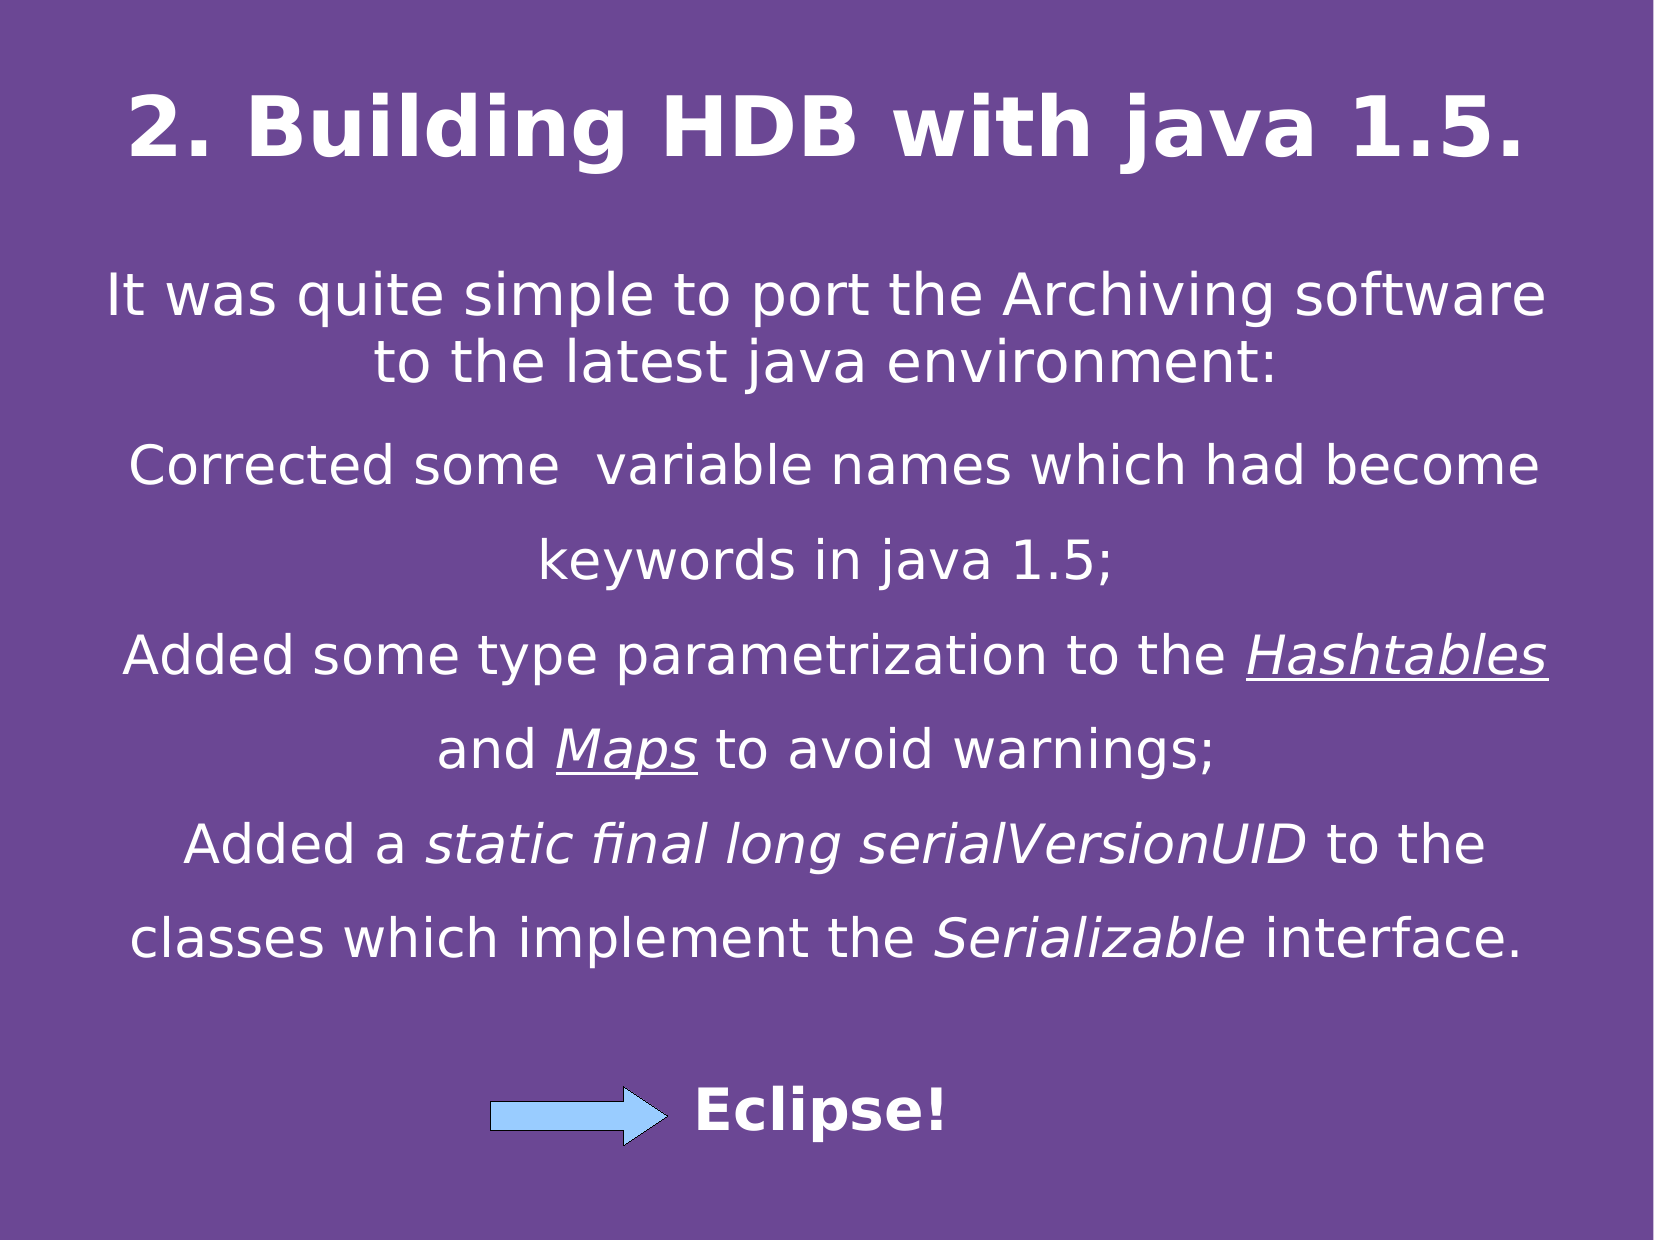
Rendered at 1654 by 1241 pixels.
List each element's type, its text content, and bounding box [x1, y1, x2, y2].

subtitle It was quite simple to port the Archiving software to the latest java environment: Corrected some variable names which had become keywords in java 1.5; Added some type parametrization to the Hashtables and Maps to avoid warnings; Added a static final long serialVersionUID to the classes which implement the Serializable interface. [82, 227, 1571, 1004]
text_box Eclipse! [679, 1069, 966, 1152]
title 2. Building HDB with java 1.5. [82, 49, 1571, 207]
text_box [490, 1086, 668, 1146]
